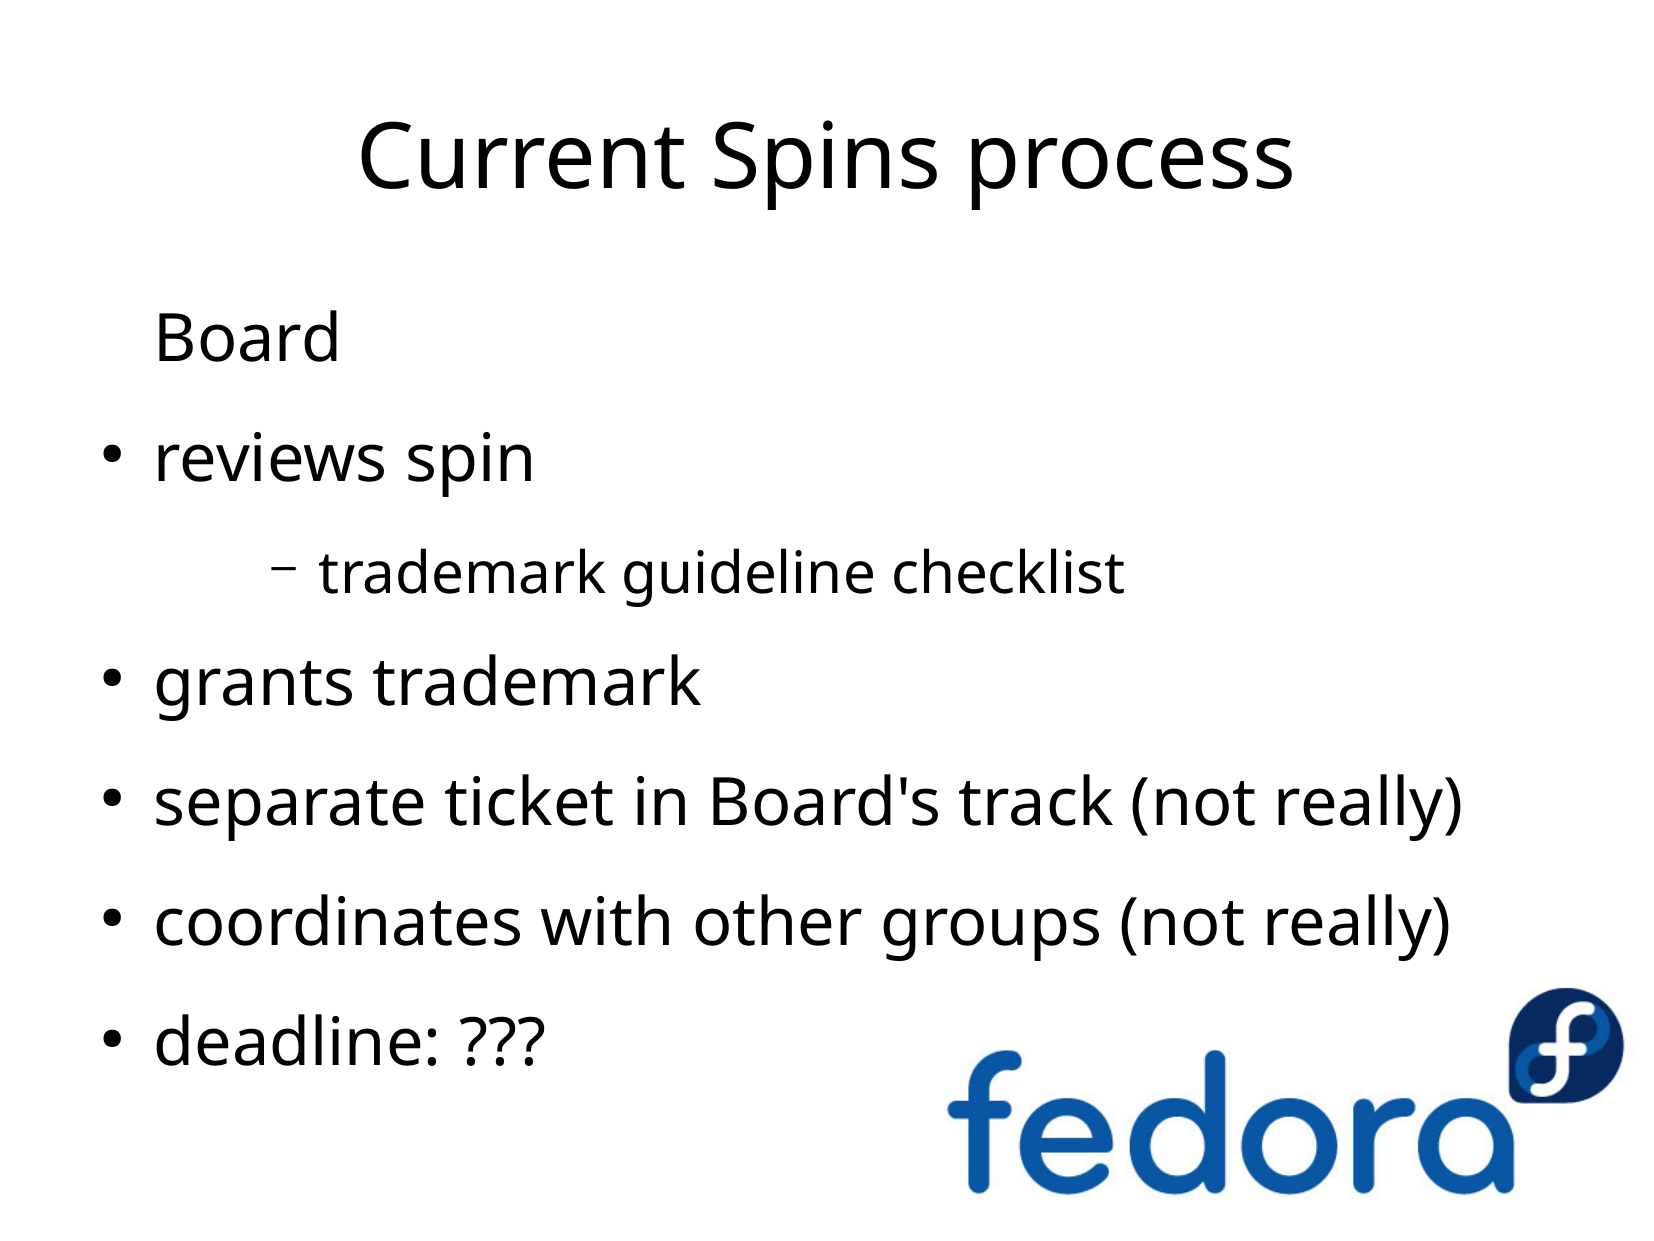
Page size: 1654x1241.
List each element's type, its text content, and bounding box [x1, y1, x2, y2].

picture [925, 967, 1639, 1223]
list Board reviews spin trademark guideline checklist grants trademark separate ticket in Board's track (not really) coordinates with other groups (not really) deadline: ??? [82, 290, 1571, 1109]
title Current Spins process [82, 49, 1571, 257]
